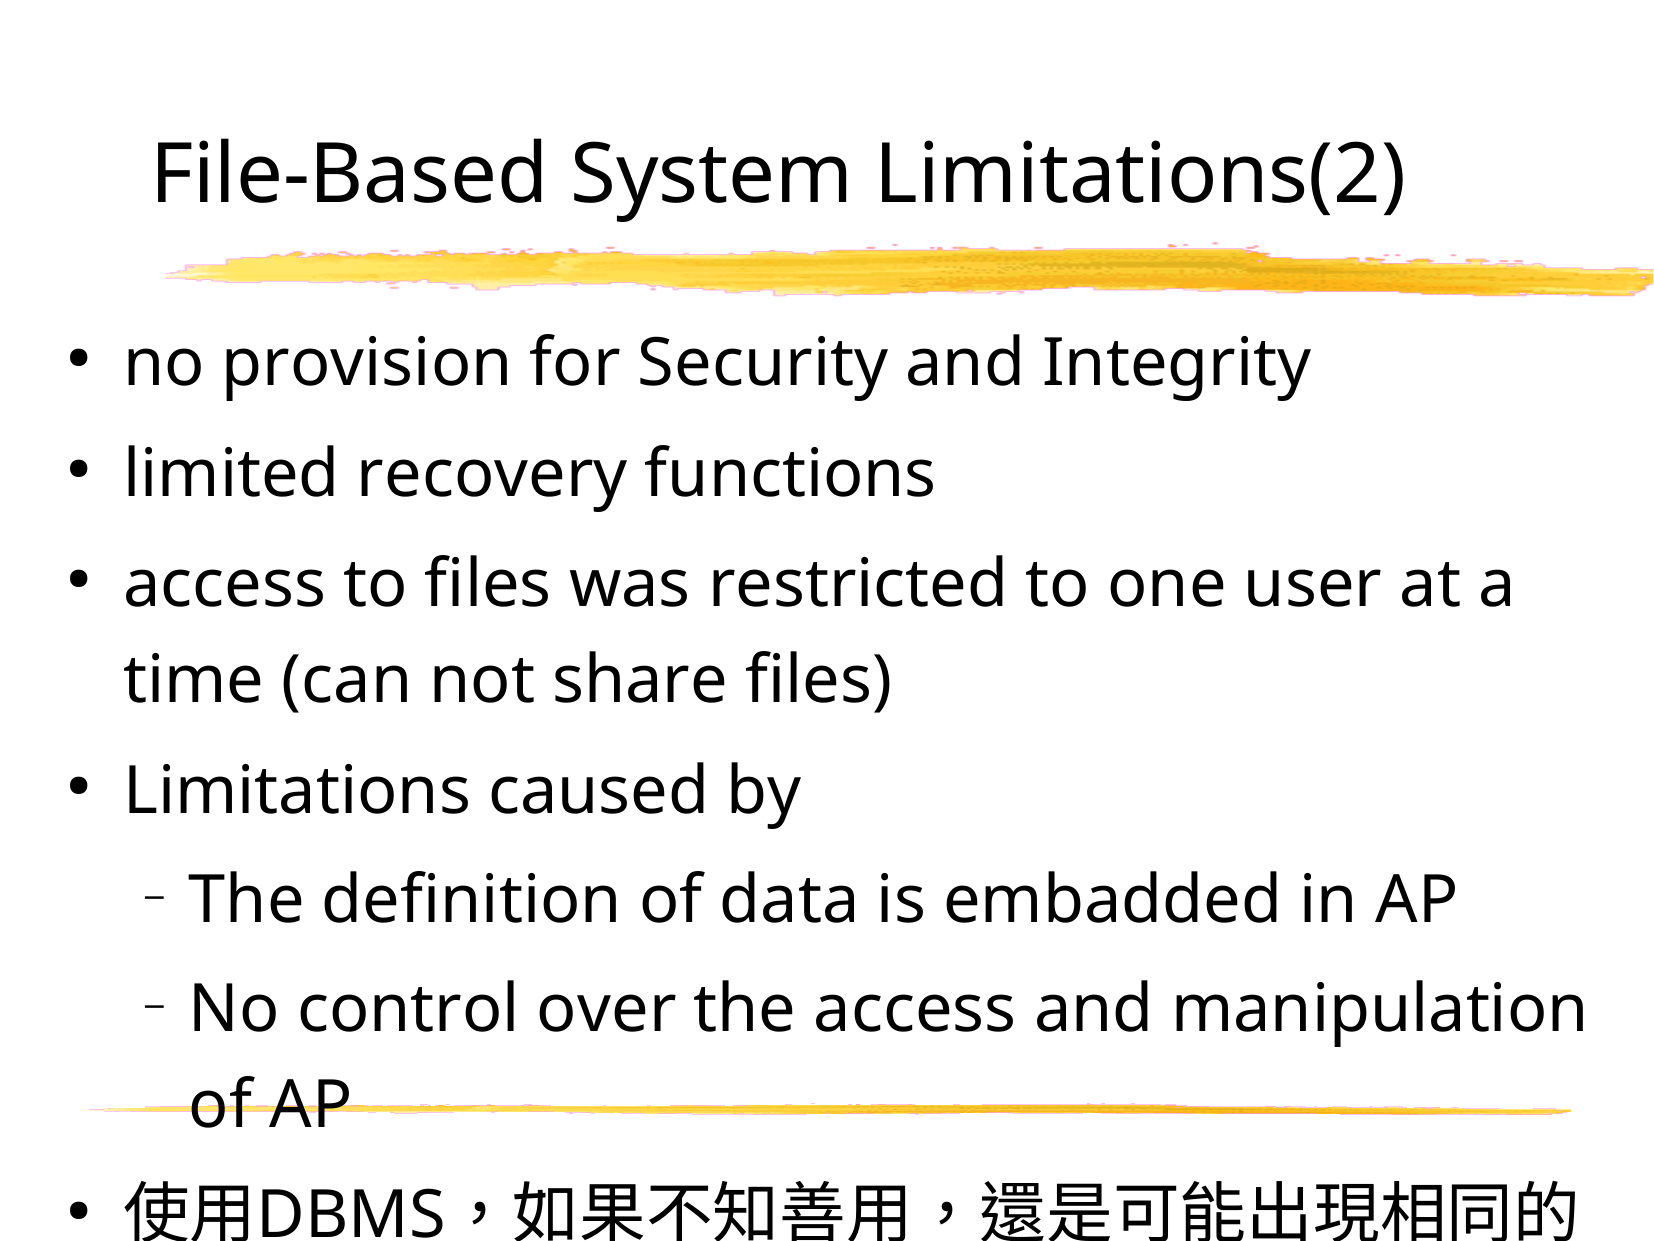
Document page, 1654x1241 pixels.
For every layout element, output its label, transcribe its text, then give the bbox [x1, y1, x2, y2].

list no provision for Security and Integrity limited recovery functions access to files was restricted to one user at a time (can not share files) Limitations caused by The definition of data is embadded in AP No control over the access and manipulation of AP 使用DBMS，如果不知善用，還是可能出現相同的問題 [52, 300, 1612, 1156]
picture [165, 237, 1654, 308]
title File-Based System Limitations(2) [76, 28, 1482, 235]
